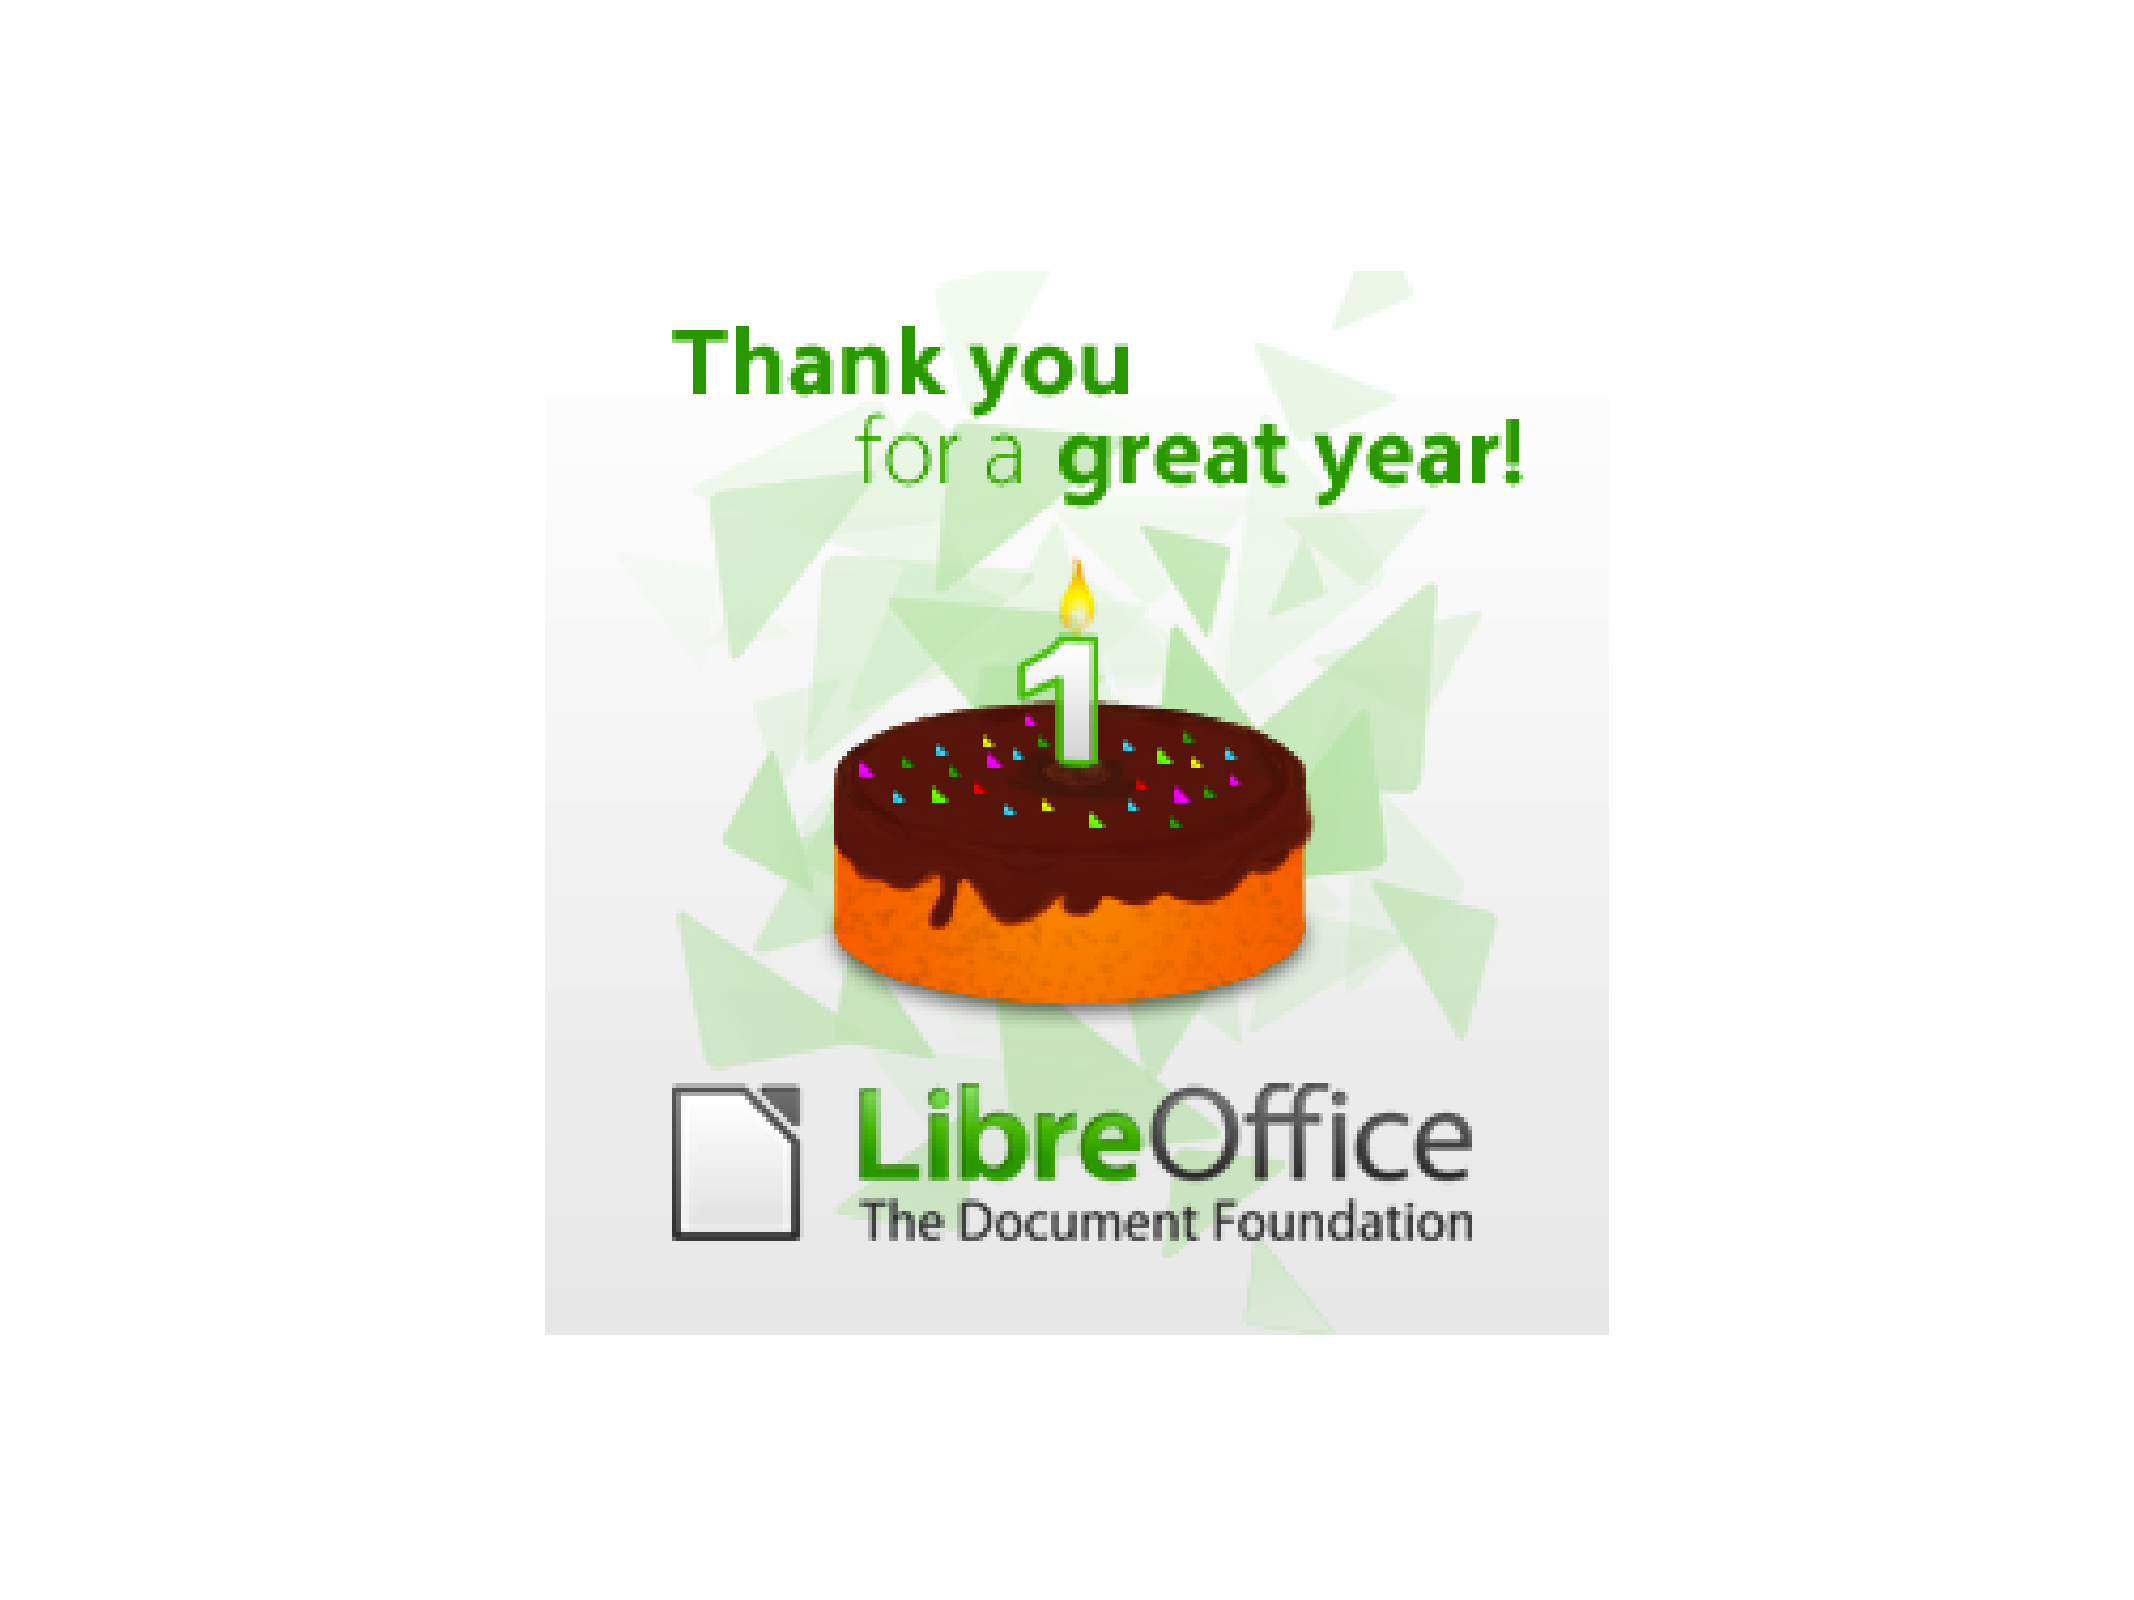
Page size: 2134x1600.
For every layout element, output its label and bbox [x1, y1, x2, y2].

picture [545, 271, 1609, 1335]
